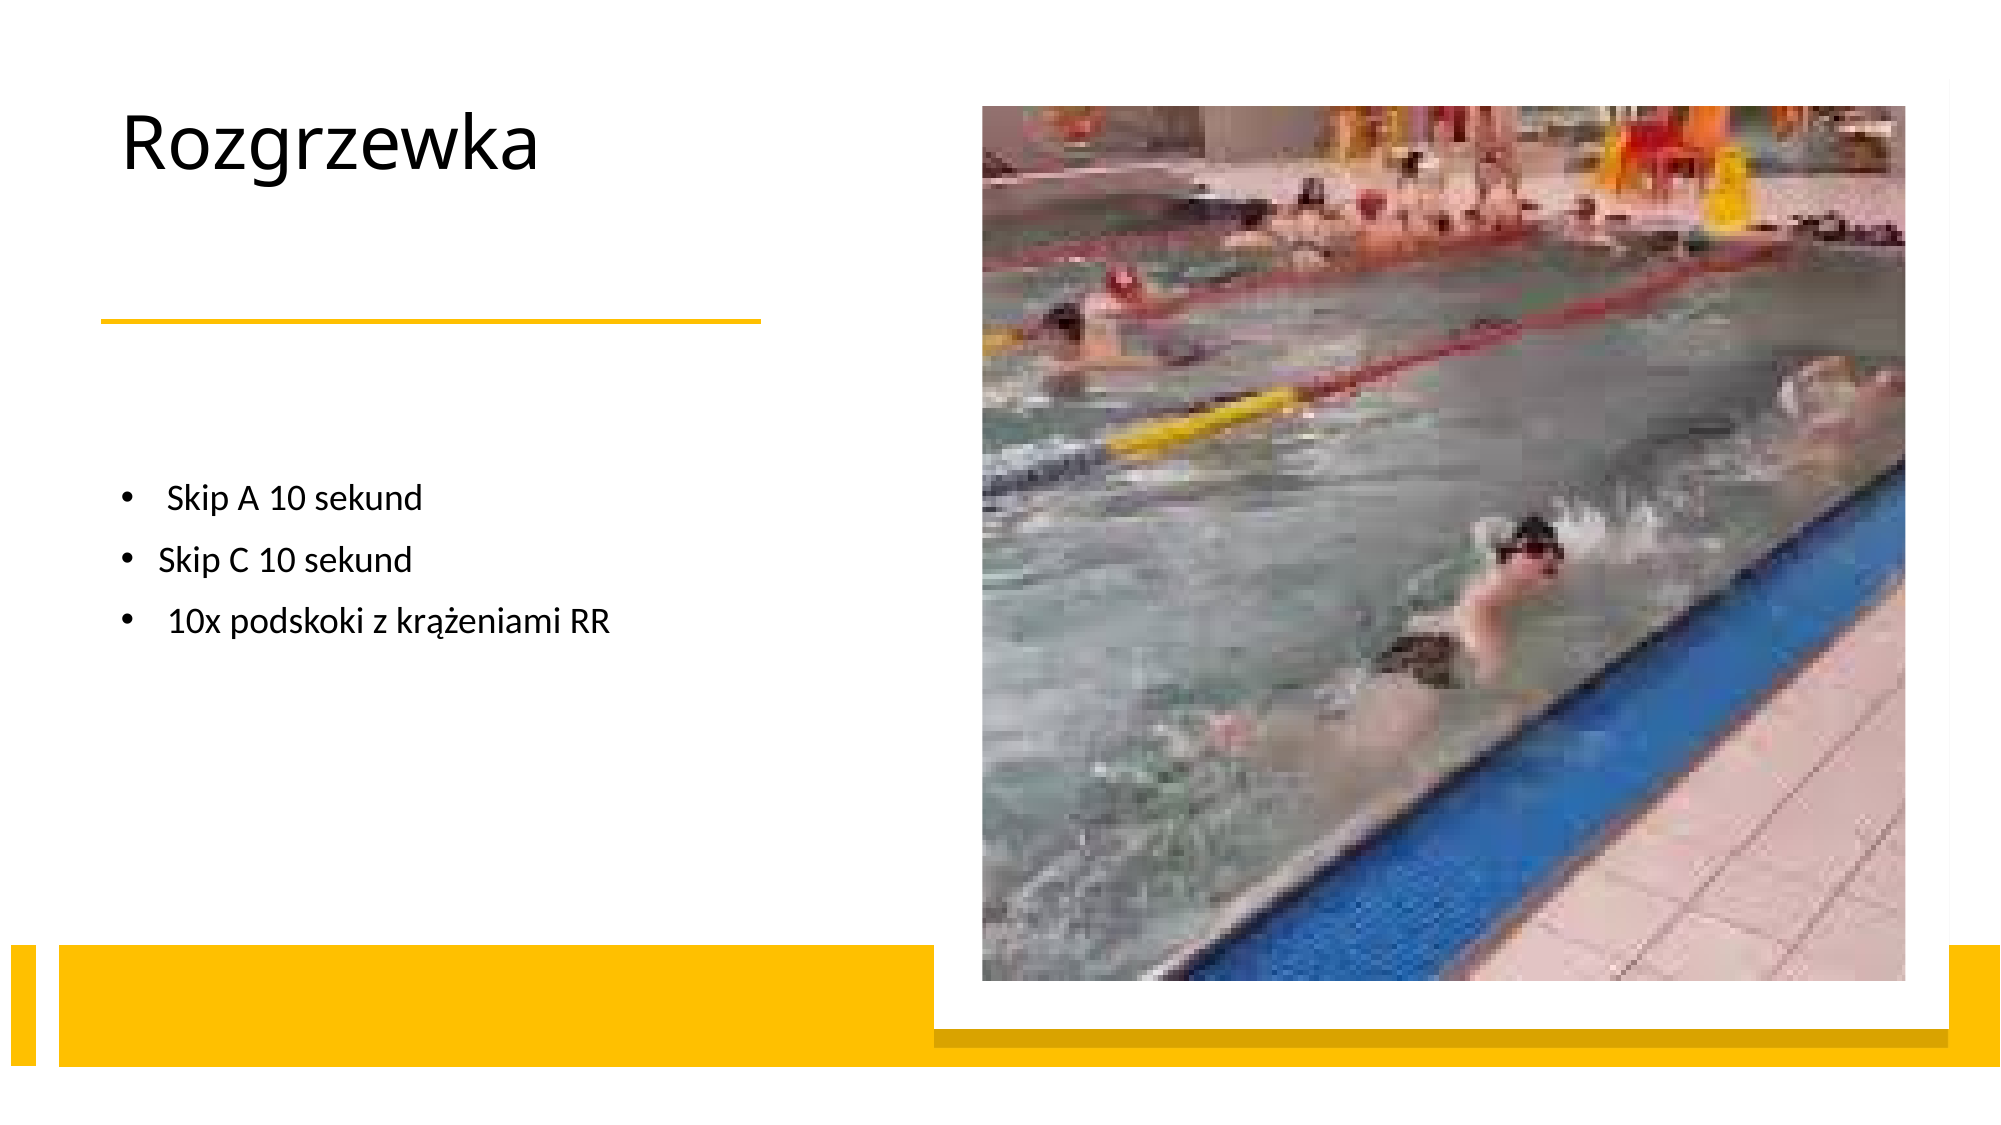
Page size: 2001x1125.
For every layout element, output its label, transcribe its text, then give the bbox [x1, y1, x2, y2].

picture [982, 106, 1906, 981]
text_box [0, 0, 2000, 1125]
title Rozgrzewka [105, 86, 809, 284]
list Skip A 10 sekund Skip C 10 sekund 10x podskoki z krążeniami RR [105, 333, 809, 910]
